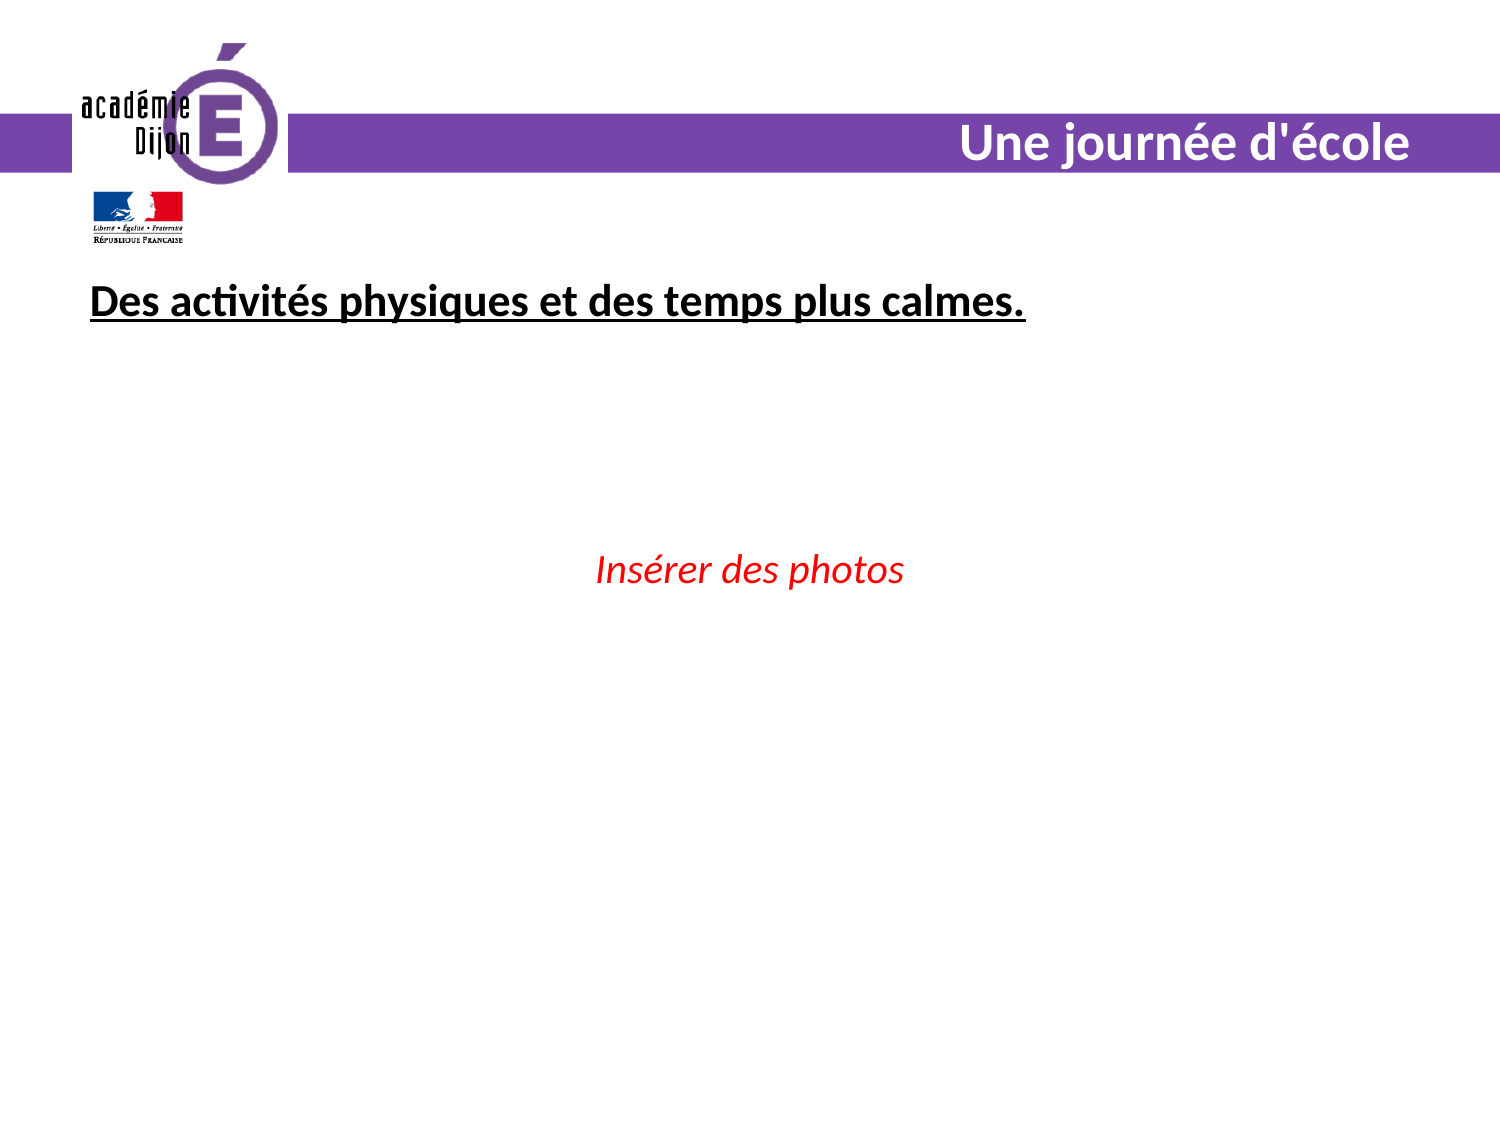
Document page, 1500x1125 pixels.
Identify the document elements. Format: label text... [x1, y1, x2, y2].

list Des activités physiques et des temps plus calmes. Insérer des photos [75, 262, 1426, 1005]
title Une journée d'école [307, 45, 1489, 233]
picture [82, 43, 278, 243]
